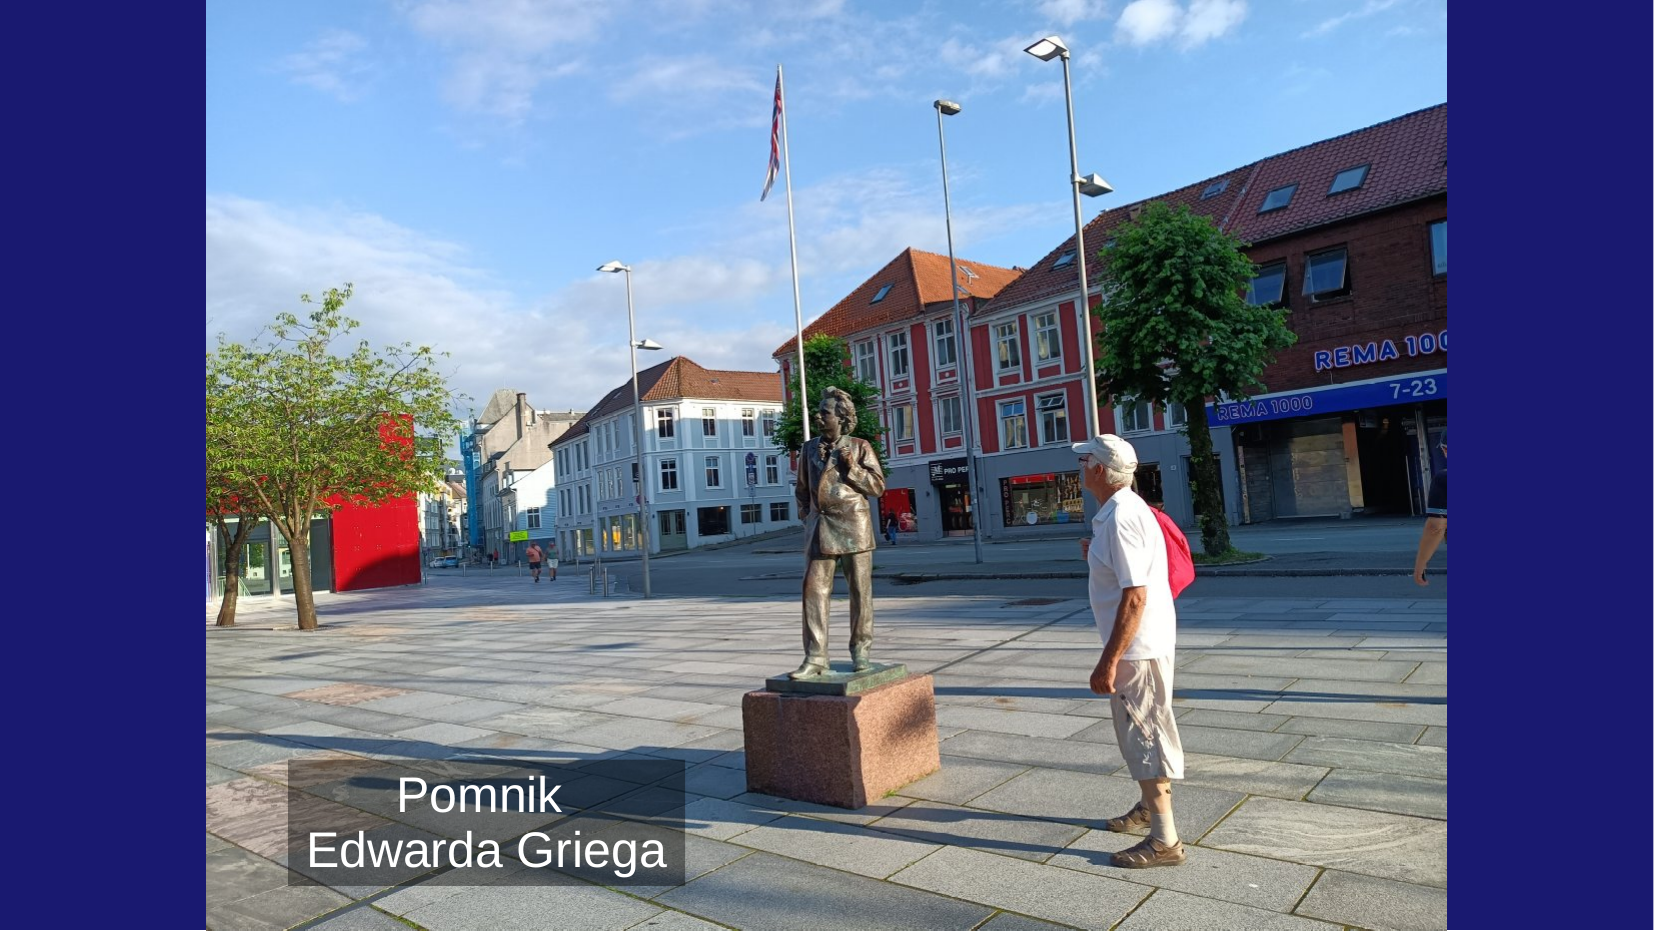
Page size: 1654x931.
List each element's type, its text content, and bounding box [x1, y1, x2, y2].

picture [206, 0, 1447, 931]
text_box Pomnik Edwarda Griega [288, 759, 686, 886]
